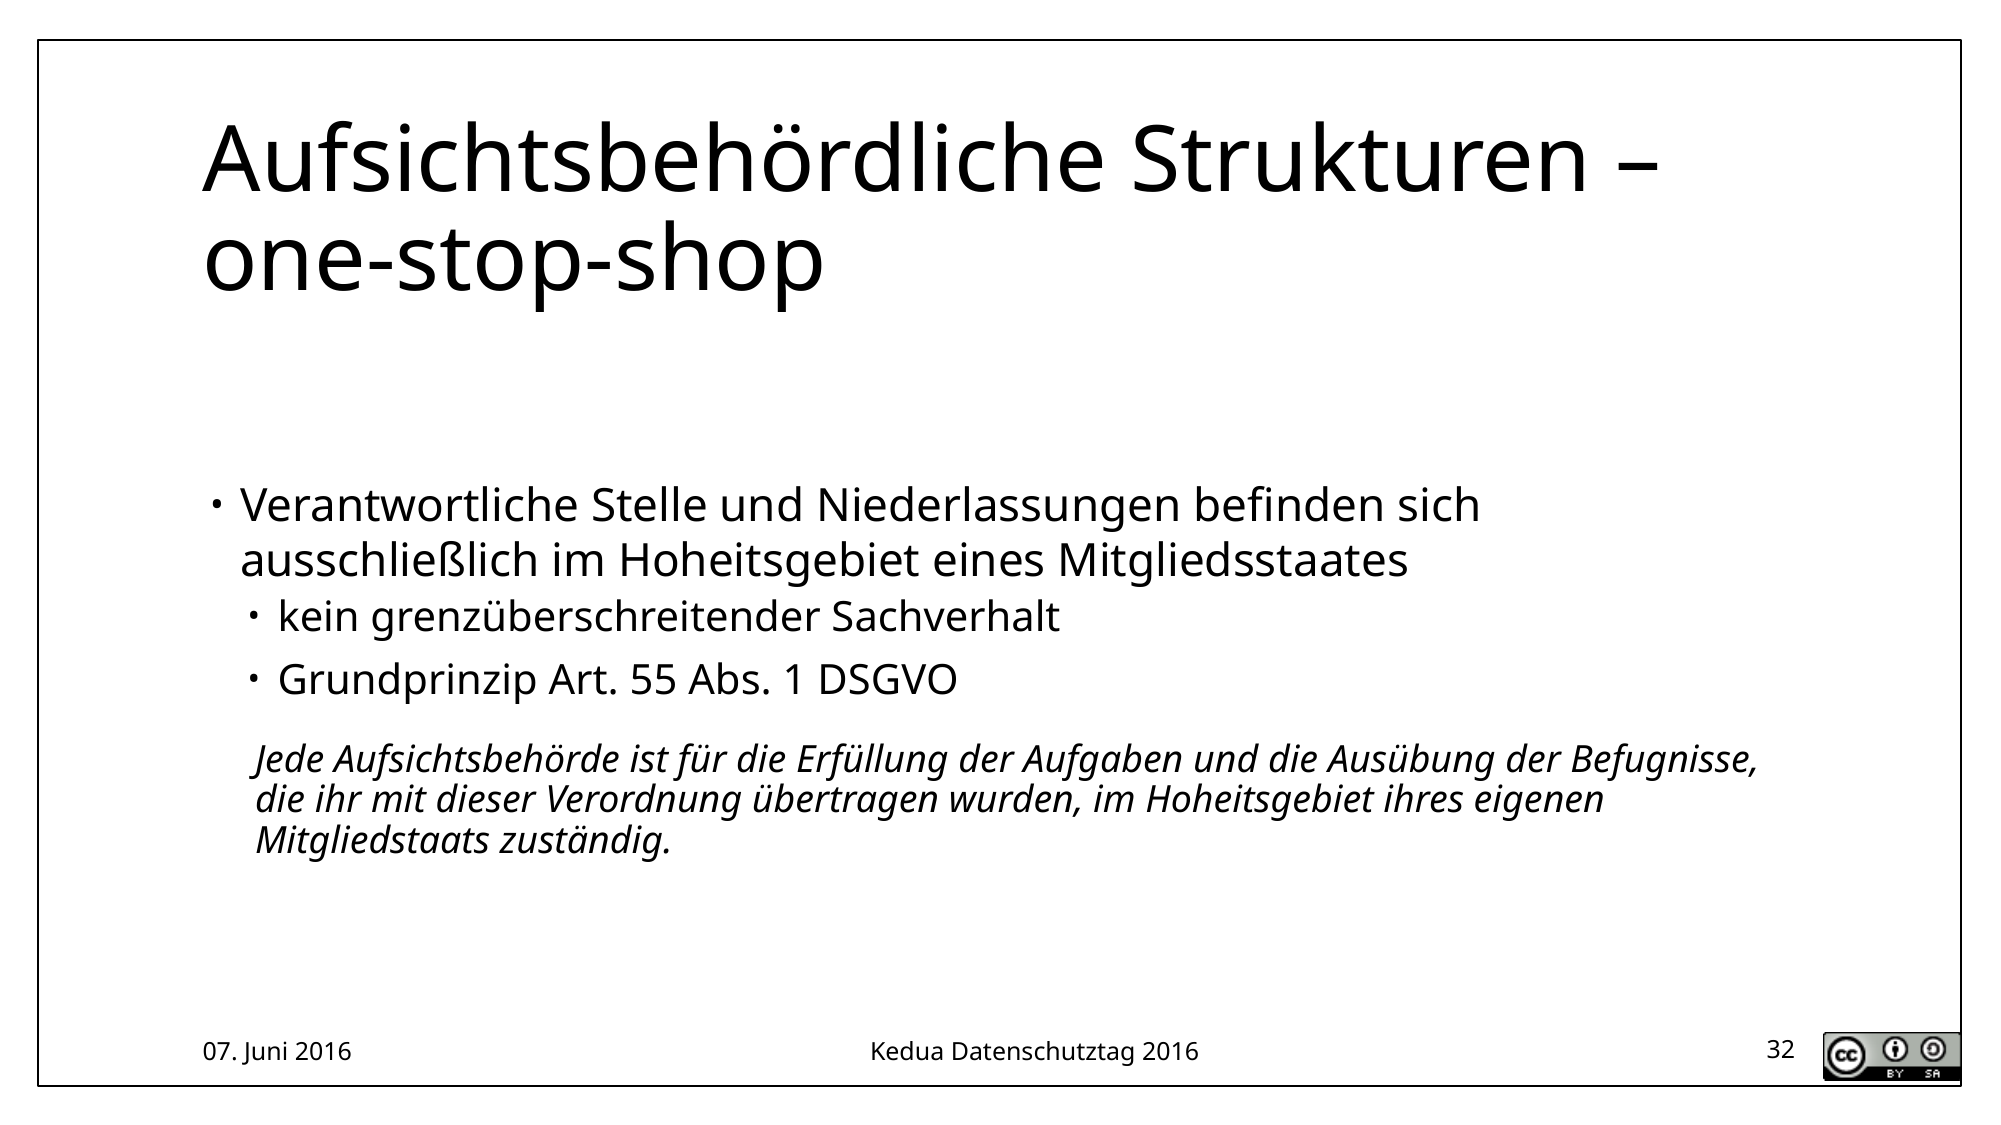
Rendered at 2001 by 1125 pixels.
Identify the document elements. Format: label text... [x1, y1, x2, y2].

slide_number <Foliennummer> [1530, 1020, 1811, 1081]
slide_number 07. Juni 2016 [187, 1020, 570, 1081]
picture [1823, 1032, 1962, 1081]
footer Kedua Datenschutztag 2016 [647, 1020, 1422, 1081]
title Aufsichtsbehördliche Strukturen – one-stop-shop [187, 99, 1808, 323]
list Verantwortliche Stelle und Niederlassungen befinden sich ausschließlich im Hoheitsgebiet eines Mitgliedsstaates kein grenzüberschreitender Sachverhalt Grundprinzip Art. 55 Abs. 1 DSGVO Jede Aufsichtsbehörde ist für die Erfüllung der Aufgaben und die Ausübung der Befugnisse, die ihr mit dieser Verordnung übertragen wurden, im Hoheitsgebiet ihres eigenen Mitgliedstaats zuständig. [187, 337, 1808, 1000]
